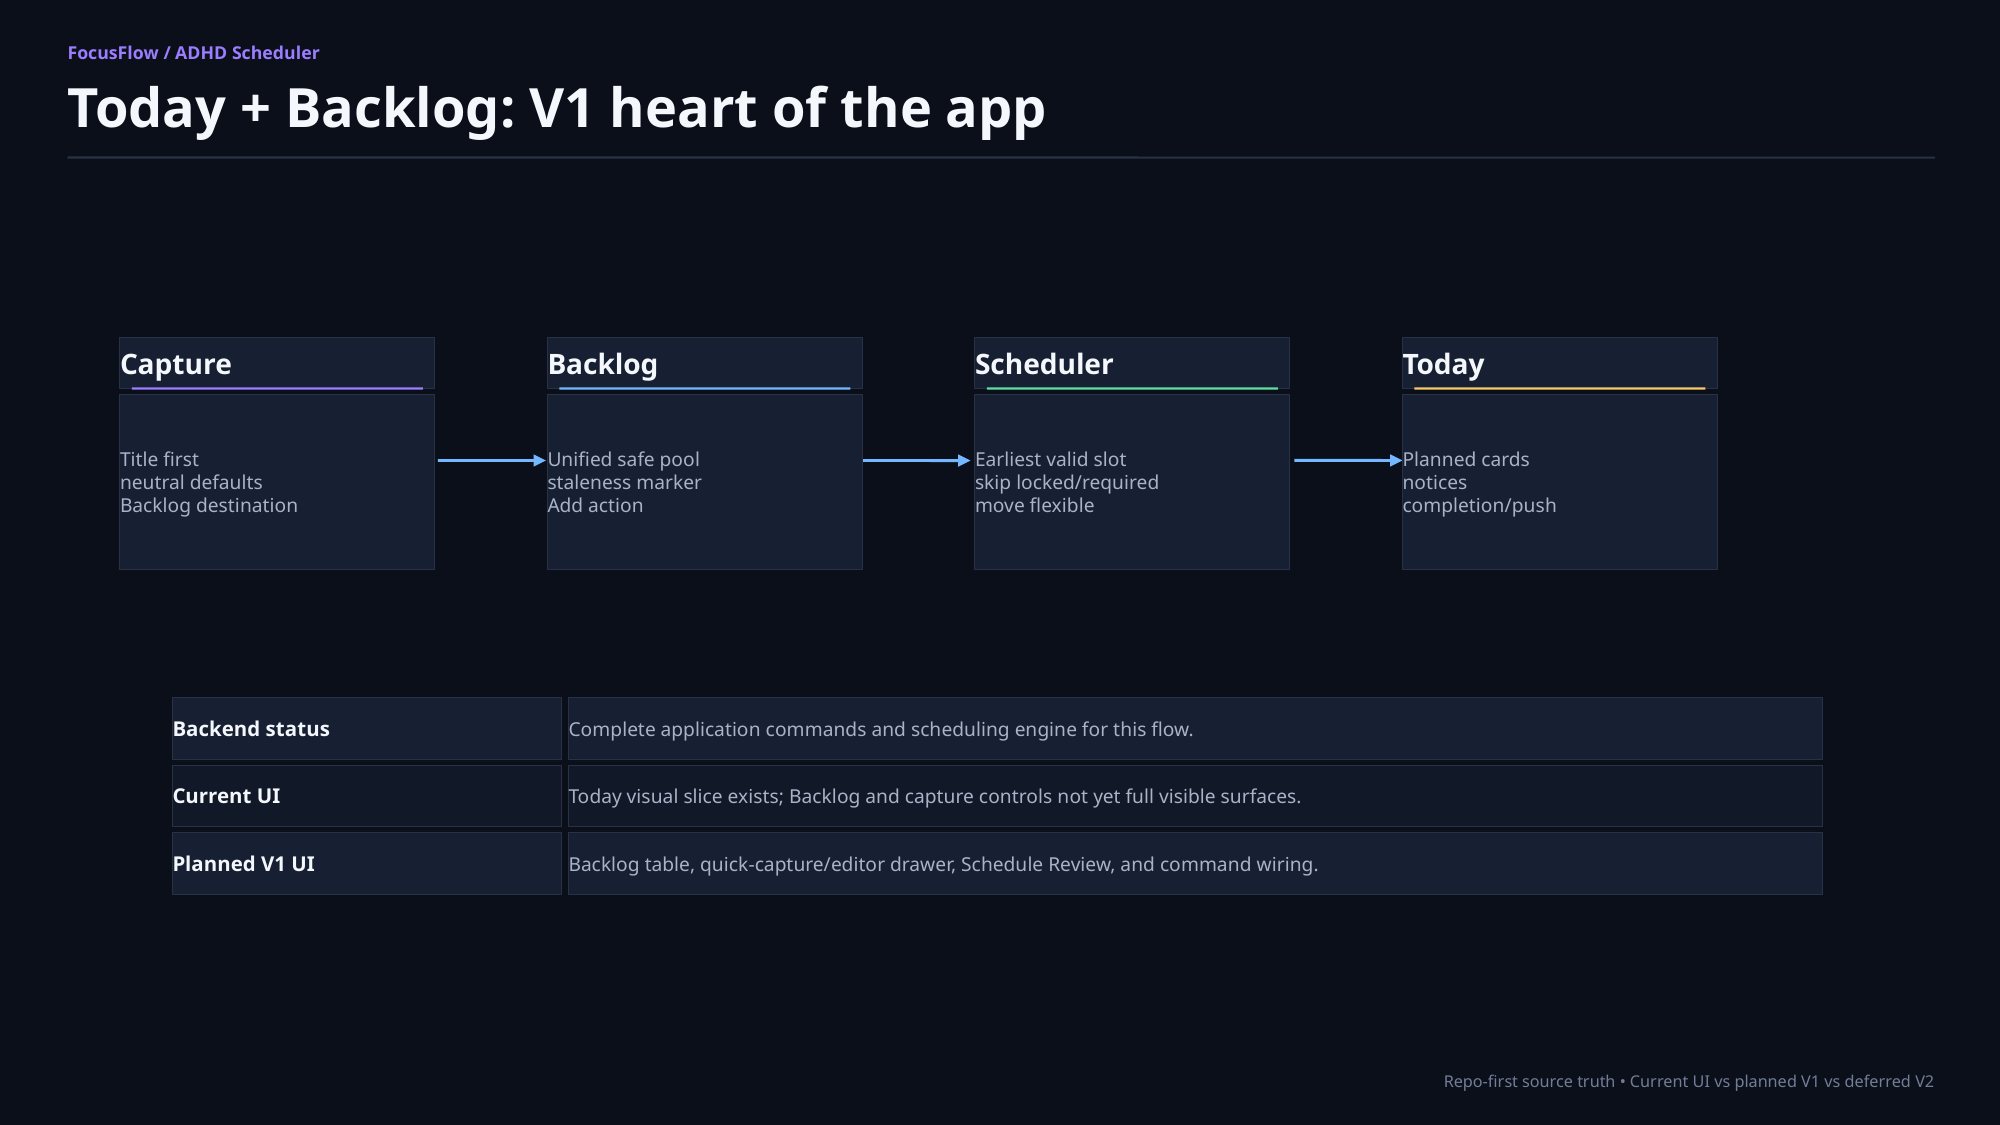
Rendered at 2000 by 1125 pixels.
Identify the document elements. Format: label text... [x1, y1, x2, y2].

text_box Backlog table, quick-capture/editor drawer, Schedule Review, and command wiring. [568, 832, 1823, 894]
text_box Title first neutral defaults Backlog destination [119, 394, 435, 570]
text_box Backlog [547, 337, 863, 389]
text_box Capture [119, 337, 435, 389]
text_box Today [1402, 337, 1718, 389]
text_box Earliest valid slot skip locked/required move flexible [974, 394, 1290, 570]
text_box Unified safe pool staleness marker Add action [547, 394, 863, 570]
text_box Current UI [172, 765, 561, 827]
text_box FocusFlow / ADHD Scheduler [67, 36, 923, 69]
text_box Backend status [172, 697, 561, 759]
text_box Scheduler [974, 337, 1290, 389]
text_box Today visual slice exists; Backlog and capture controls not yet full visible surfaces. [568, 765, 1823, 827]
text_box Repo-first source truth • Current UI vs planned V1 vs deferred V2 [1229, 1069, 1935, 1092]
text_box Planned V1 UI [172, 832, 561, 894]
text_box Today + Backlog: V1 heart of the app [67, 71, 1508, 140]
text_box Planned cards notices completion/push [1402, 394, 1718, 570]
text_box Complete application commands and scheduling engine for this flow. [568, 697, 1823, 759]
